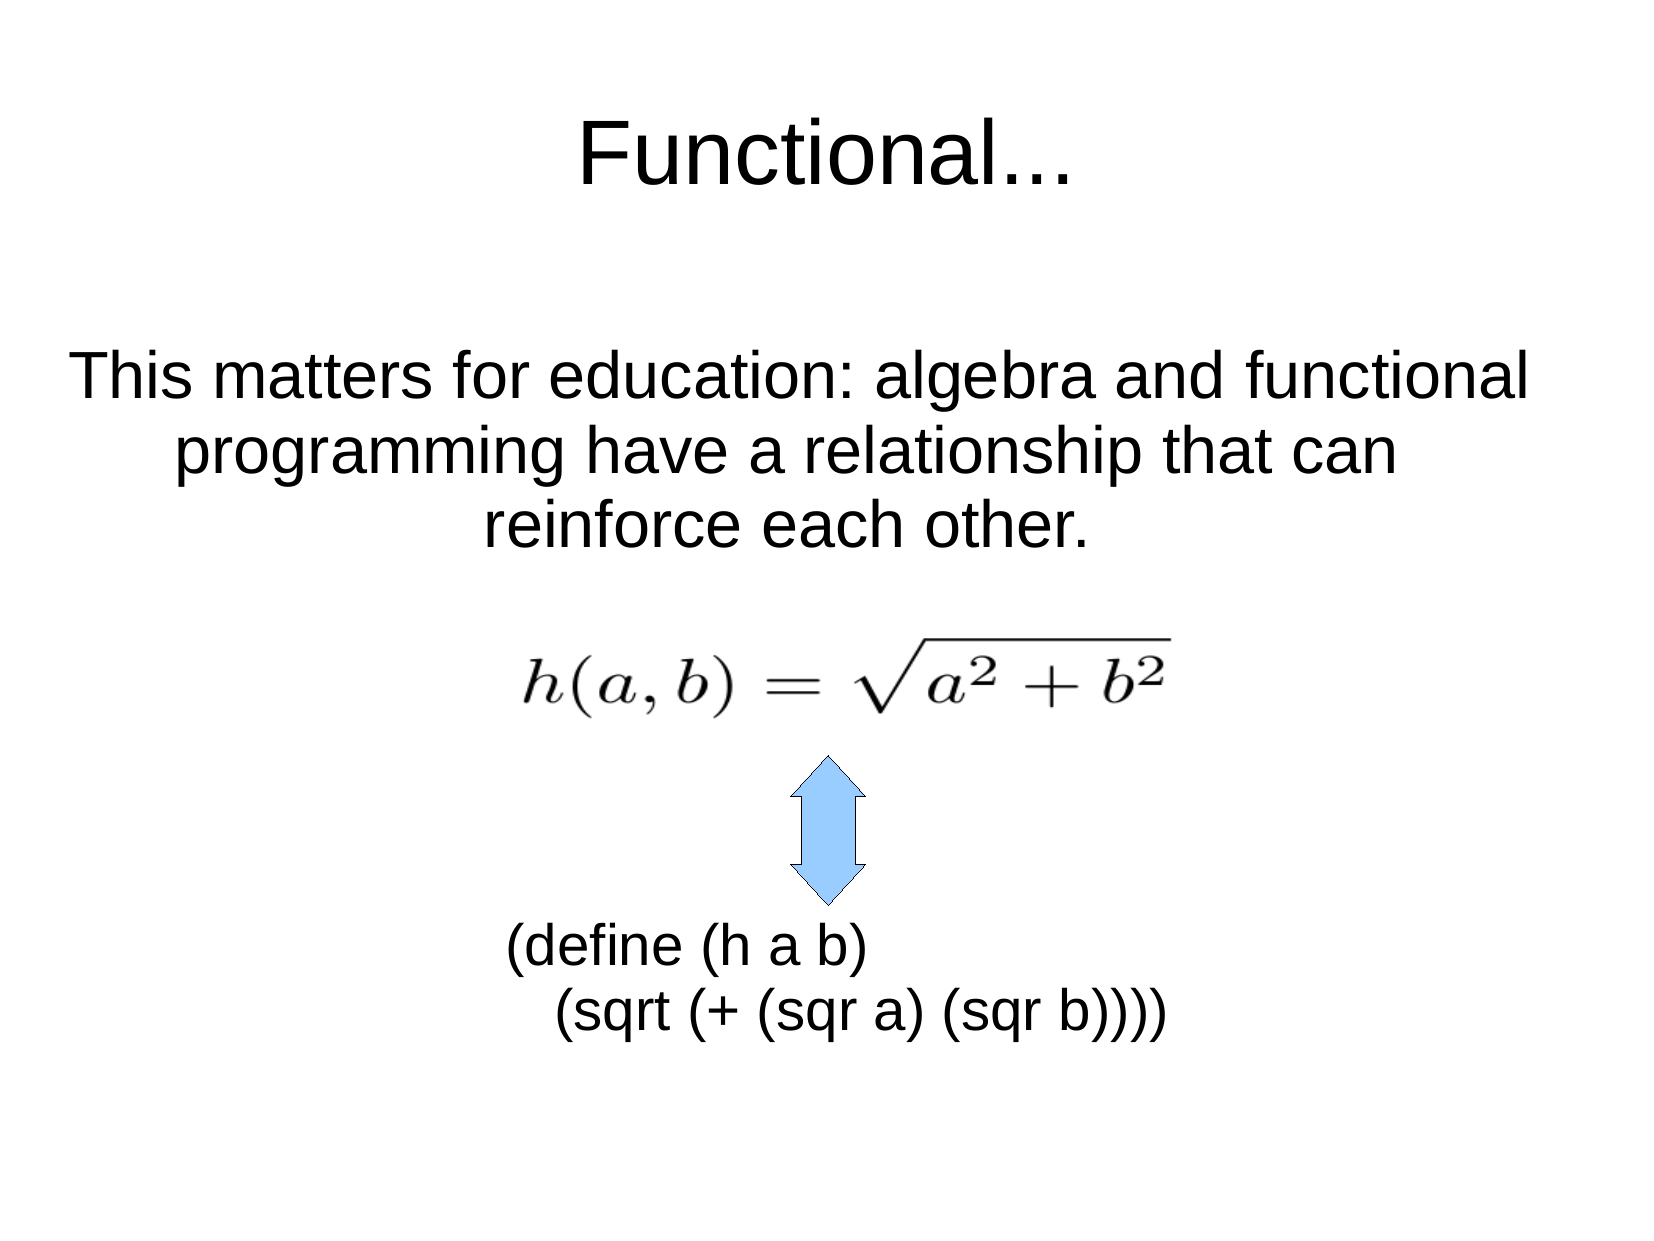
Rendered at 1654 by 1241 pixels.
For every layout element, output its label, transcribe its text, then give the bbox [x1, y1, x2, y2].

text_box (define (h a b) (sqrt (+ (sqr a) (sqr b)))) [490, 905, 1183, 1051]
picture [490, 638, 1201, 743]
text_box [790, 755, 866, 906]
title Functional... [82, 49, 1571, 257]
subtitle This matters for education: algebra and functional programming have a relationship that can reinforce each other. [37, 262, 1538, 638]
